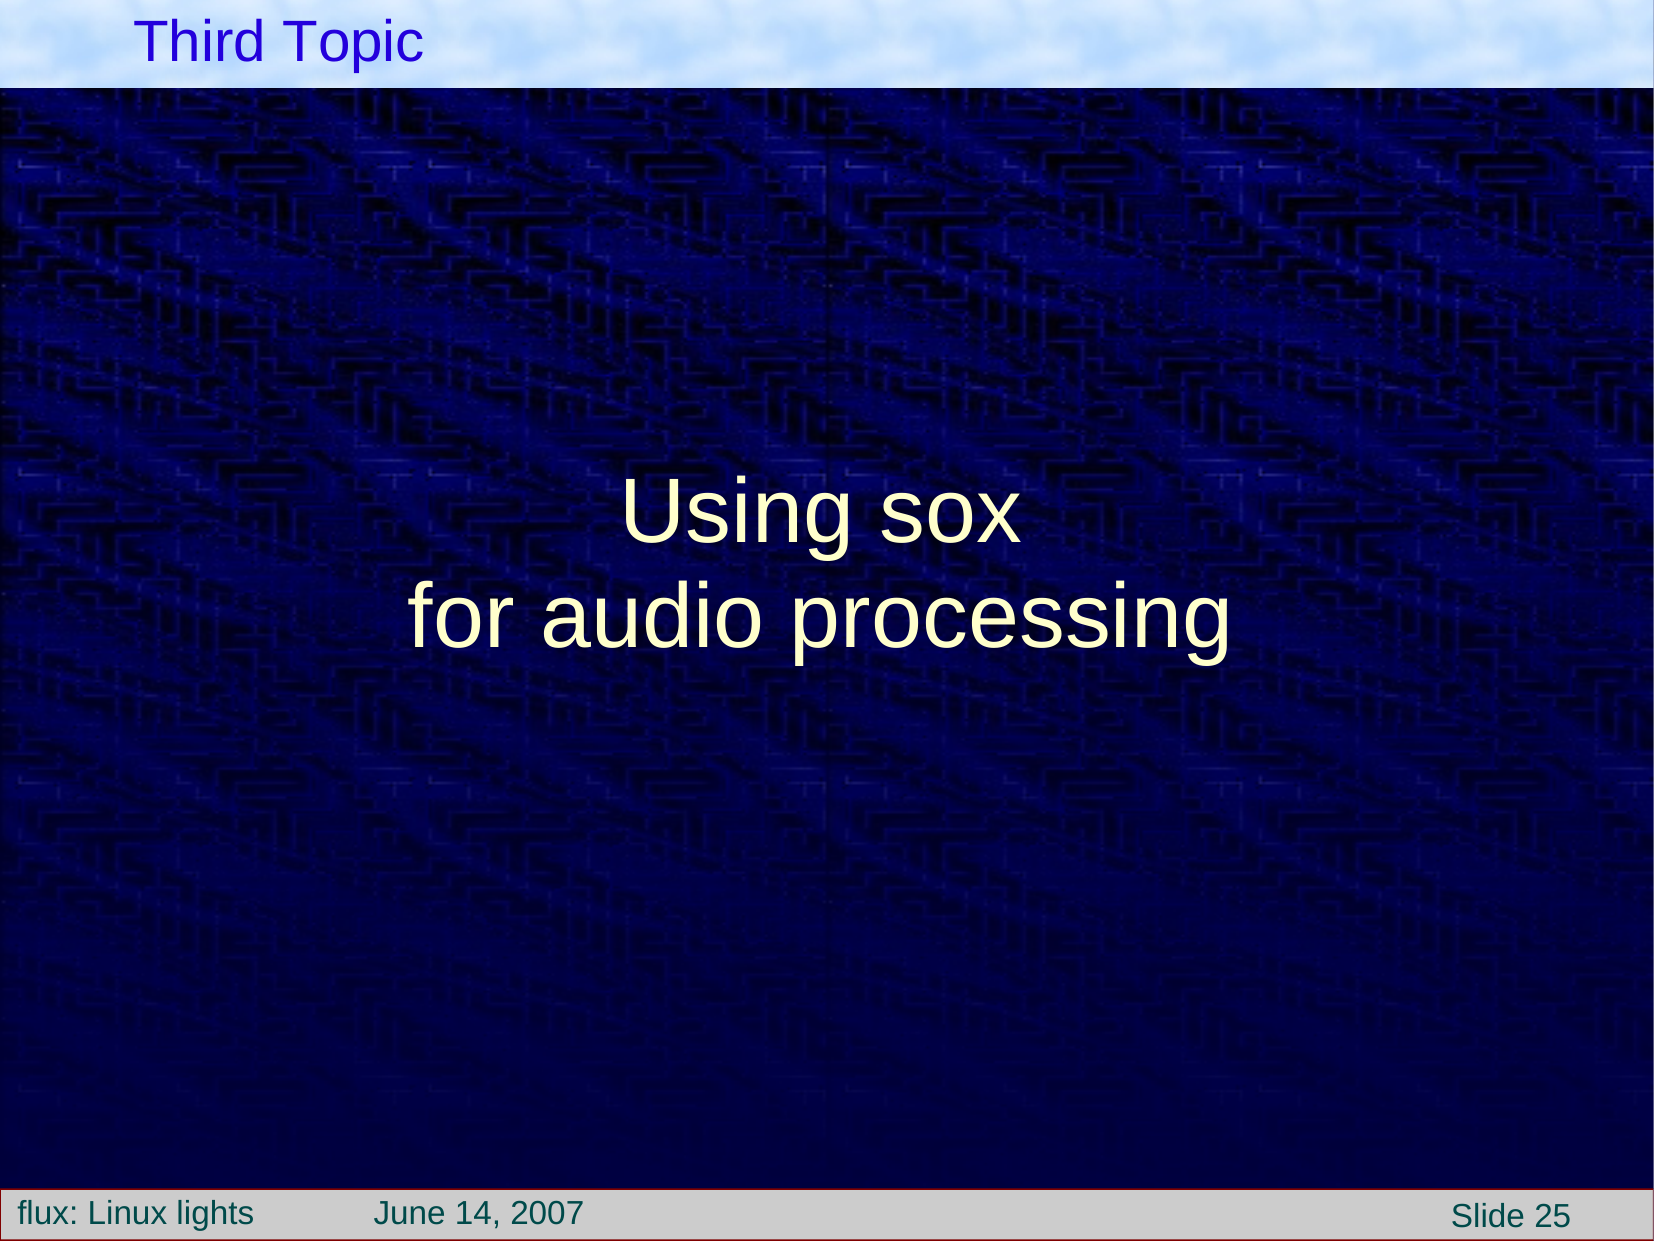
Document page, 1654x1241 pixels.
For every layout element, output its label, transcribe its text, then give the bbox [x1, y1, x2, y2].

text_box Slide <number> [1436, 1189, 1654, 1241]
text_box Third Topic [0, 0, 1654, 88]
text_box [713, 1189, 1436, 1241]
picture [0, 88, 1654, 1189]
title Using sox for audio processing [77, 447, 1566, 678]
text_box flux: Linux lights June 14, 2007 [2, 1186, 713, 1241]
